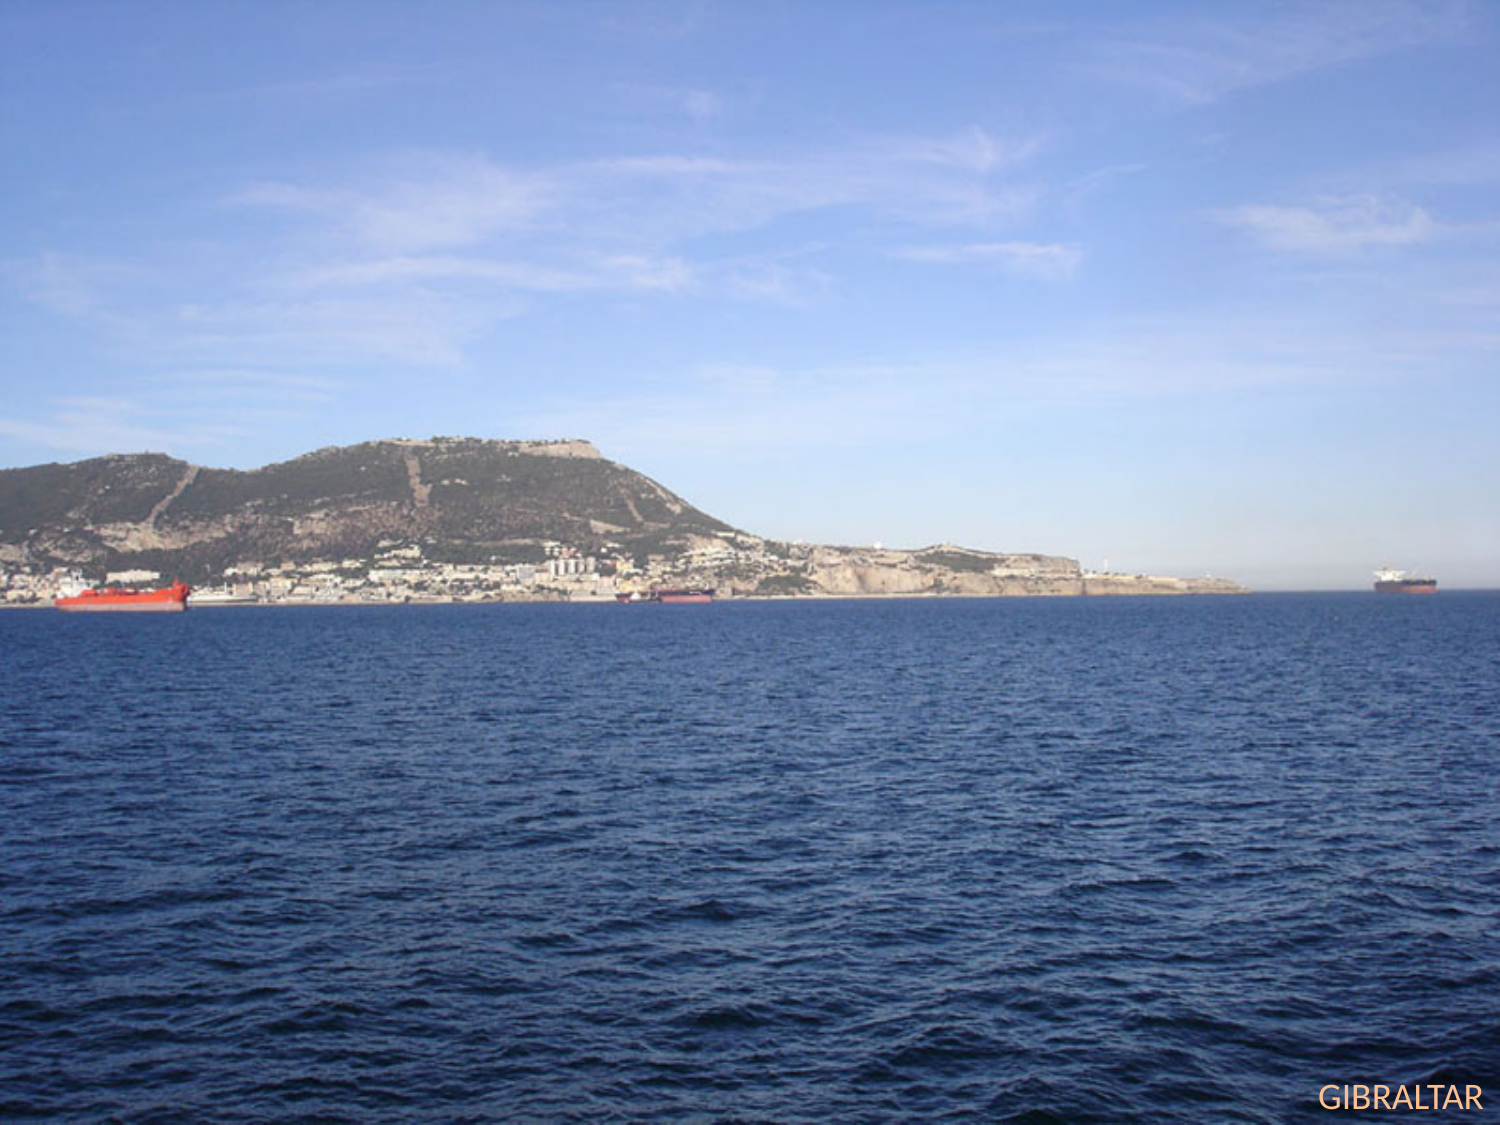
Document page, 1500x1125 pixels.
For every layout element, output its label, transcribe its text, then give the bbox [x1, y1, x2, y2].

text_box GIBRALTAR [1303, 1064, 1499, 1125]
picture [0, 0, 1500, 1125]
